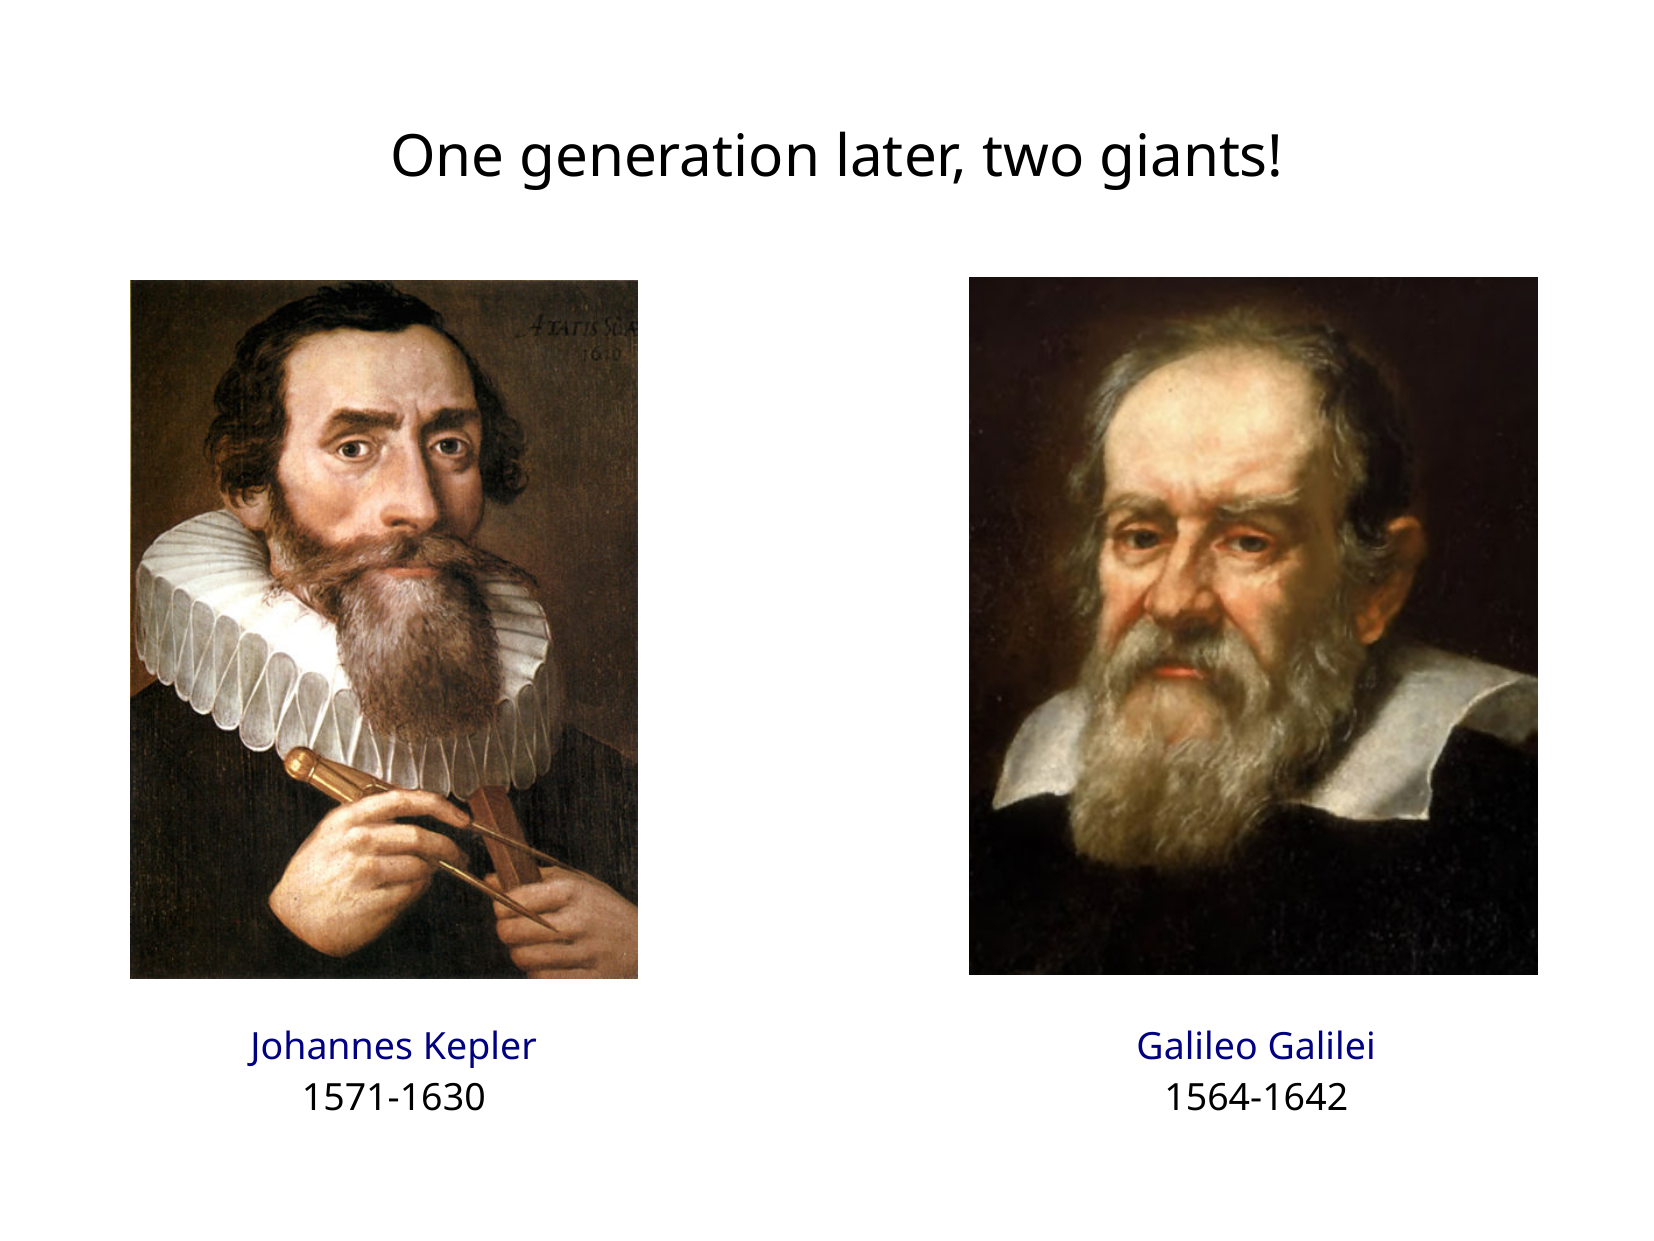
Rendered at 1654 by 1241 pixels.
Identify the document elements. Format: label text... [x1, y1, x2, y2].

text_box Galileo Galilei 1564-1642 [975, 1012, 1538, 1132]
text_box Johannes Kepler 1571-1630 [112, 1012, 676, 1132]
title One generation later, two giants! [82, 49, 1571, 257]
picture [130, 280, 638, 979]
picture [969, 277, 1538, 976]
